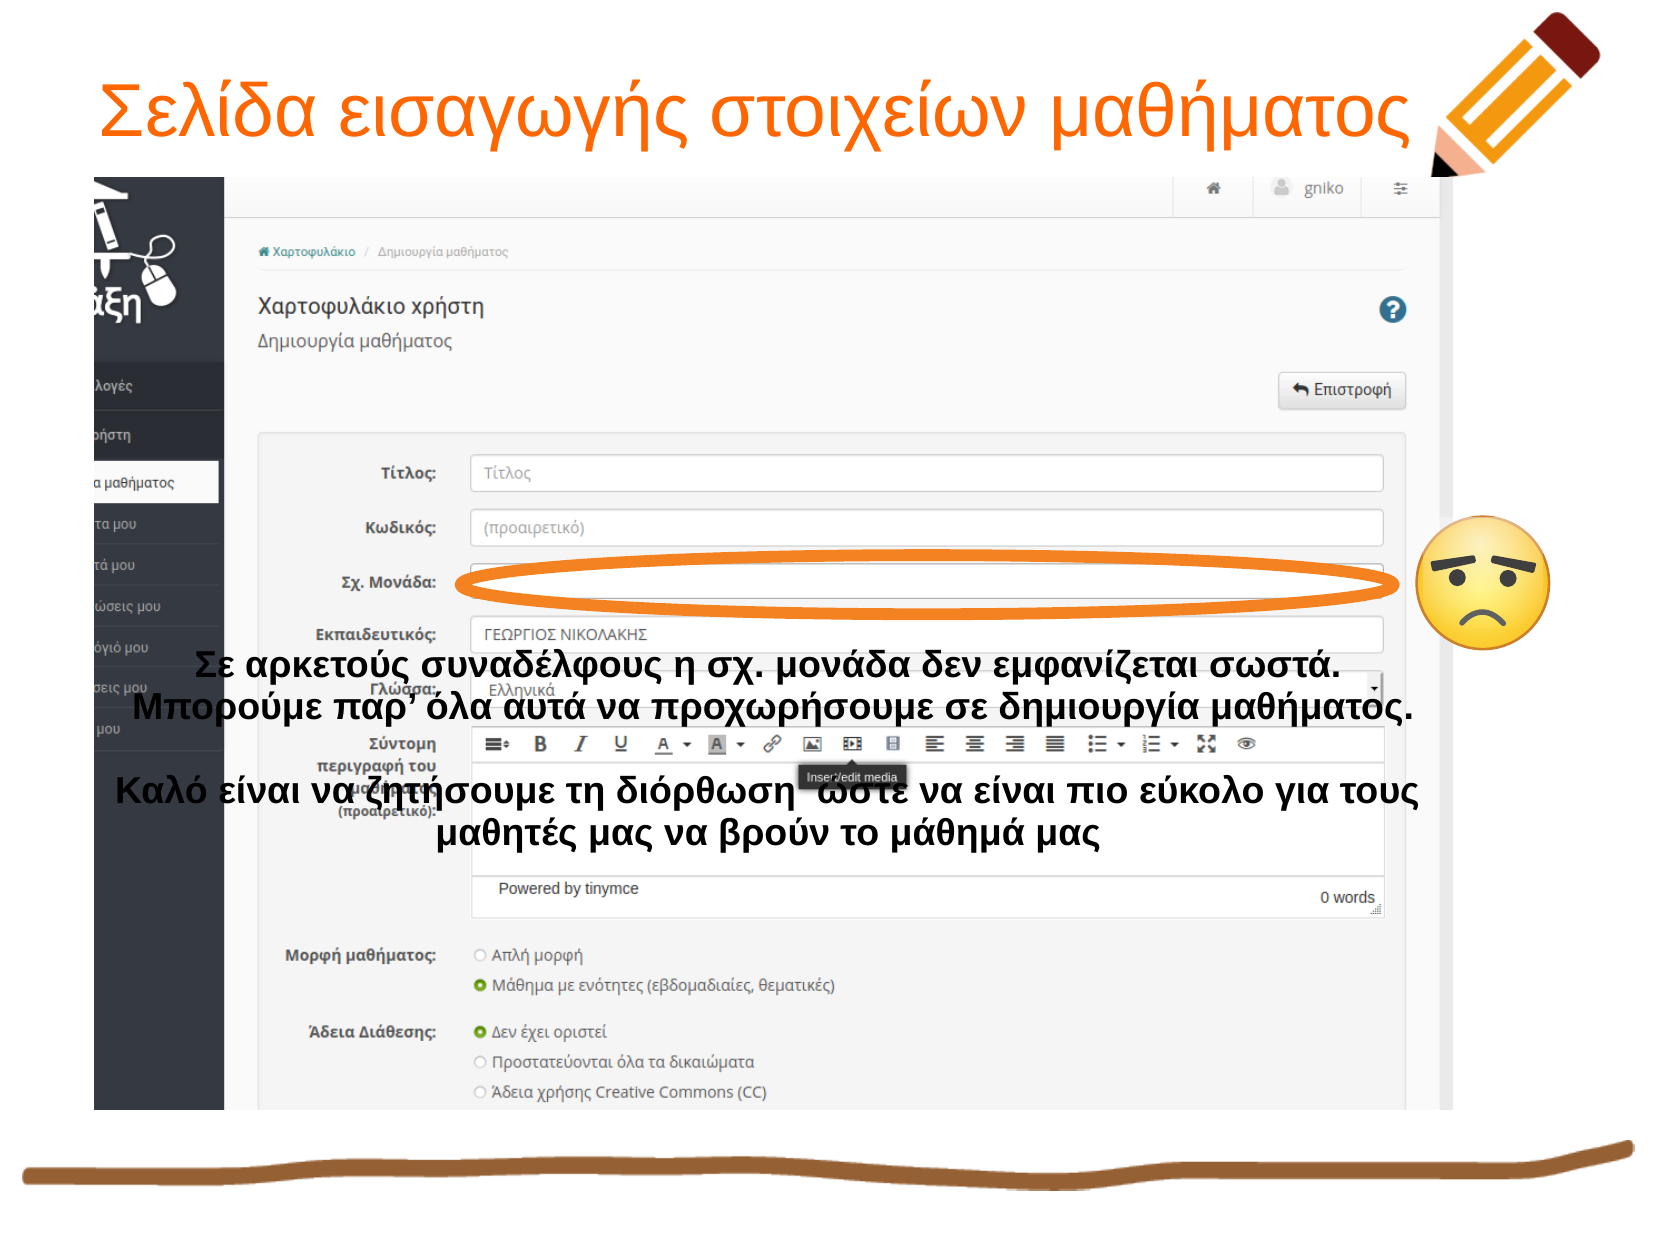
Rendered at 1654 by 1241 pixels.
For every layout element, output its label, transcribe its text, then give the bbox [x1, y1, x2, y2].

picture [94, 12, 1601, 1110]
picture [22, 1140, 1635, 1191]
title Σελίδα εισαγωγής στοιχείων μαθήματος [82, 49, 1430, 172]
